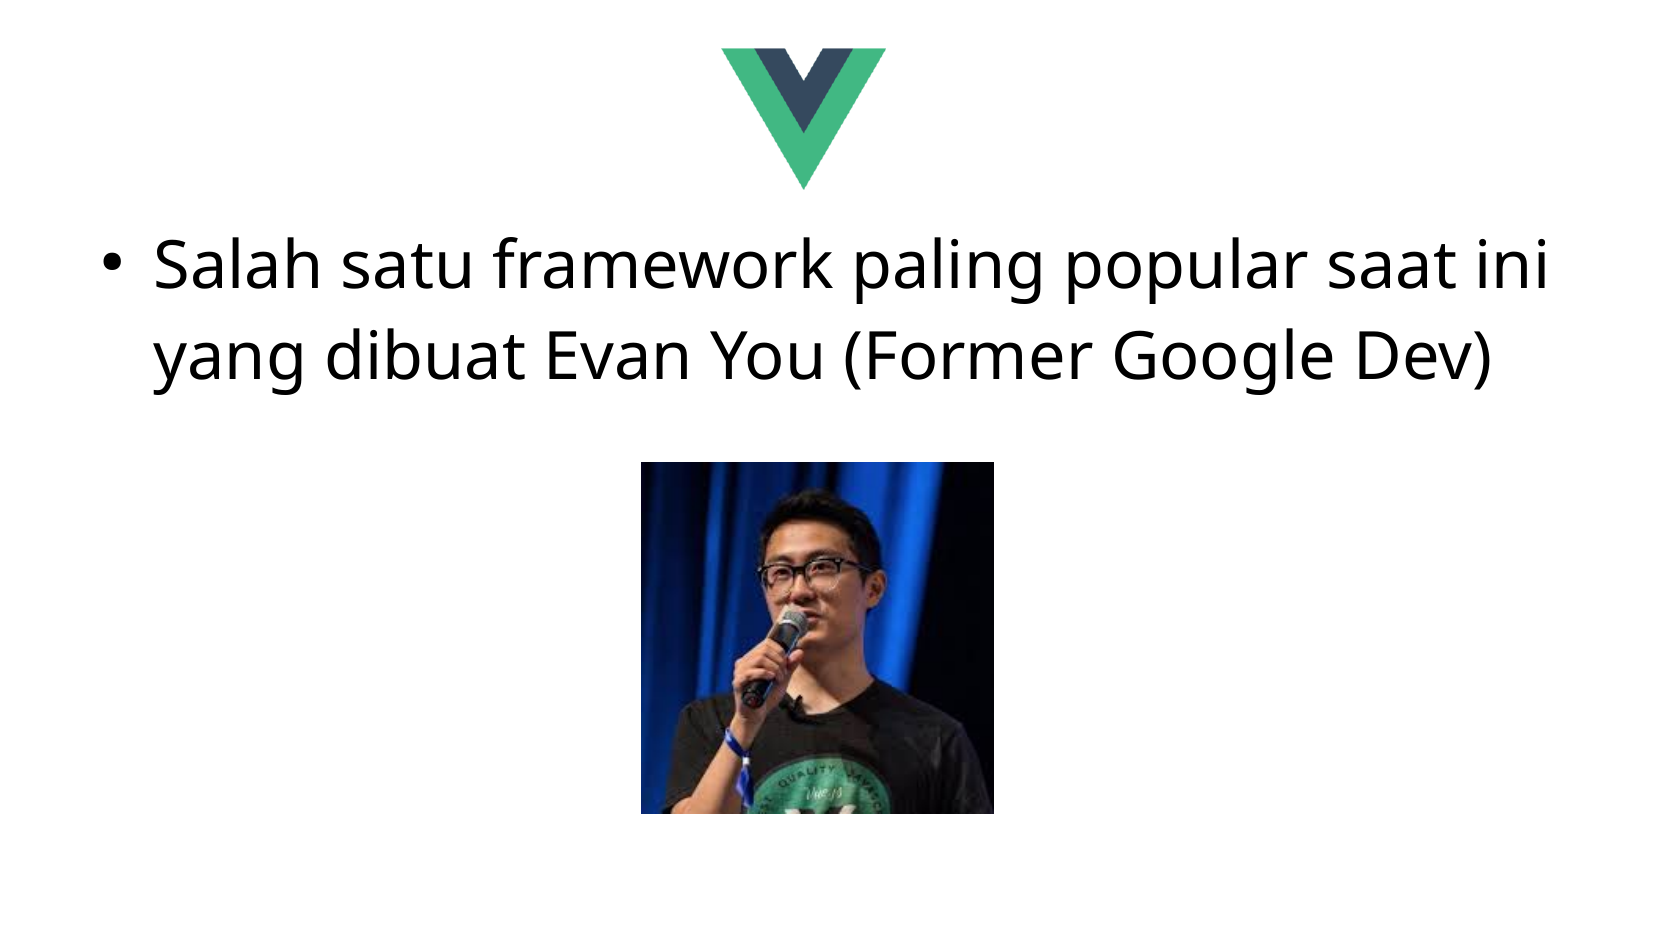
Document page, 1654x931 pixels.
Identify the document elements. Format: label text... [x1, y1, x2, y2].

picture [721, 37, 886, 201]
list Salah satu framework paling popular saat ini yang dibuat Evan You (Former Google Dev) [82, 217, 1571, 758]
picture [641, 462, 994, 814]
